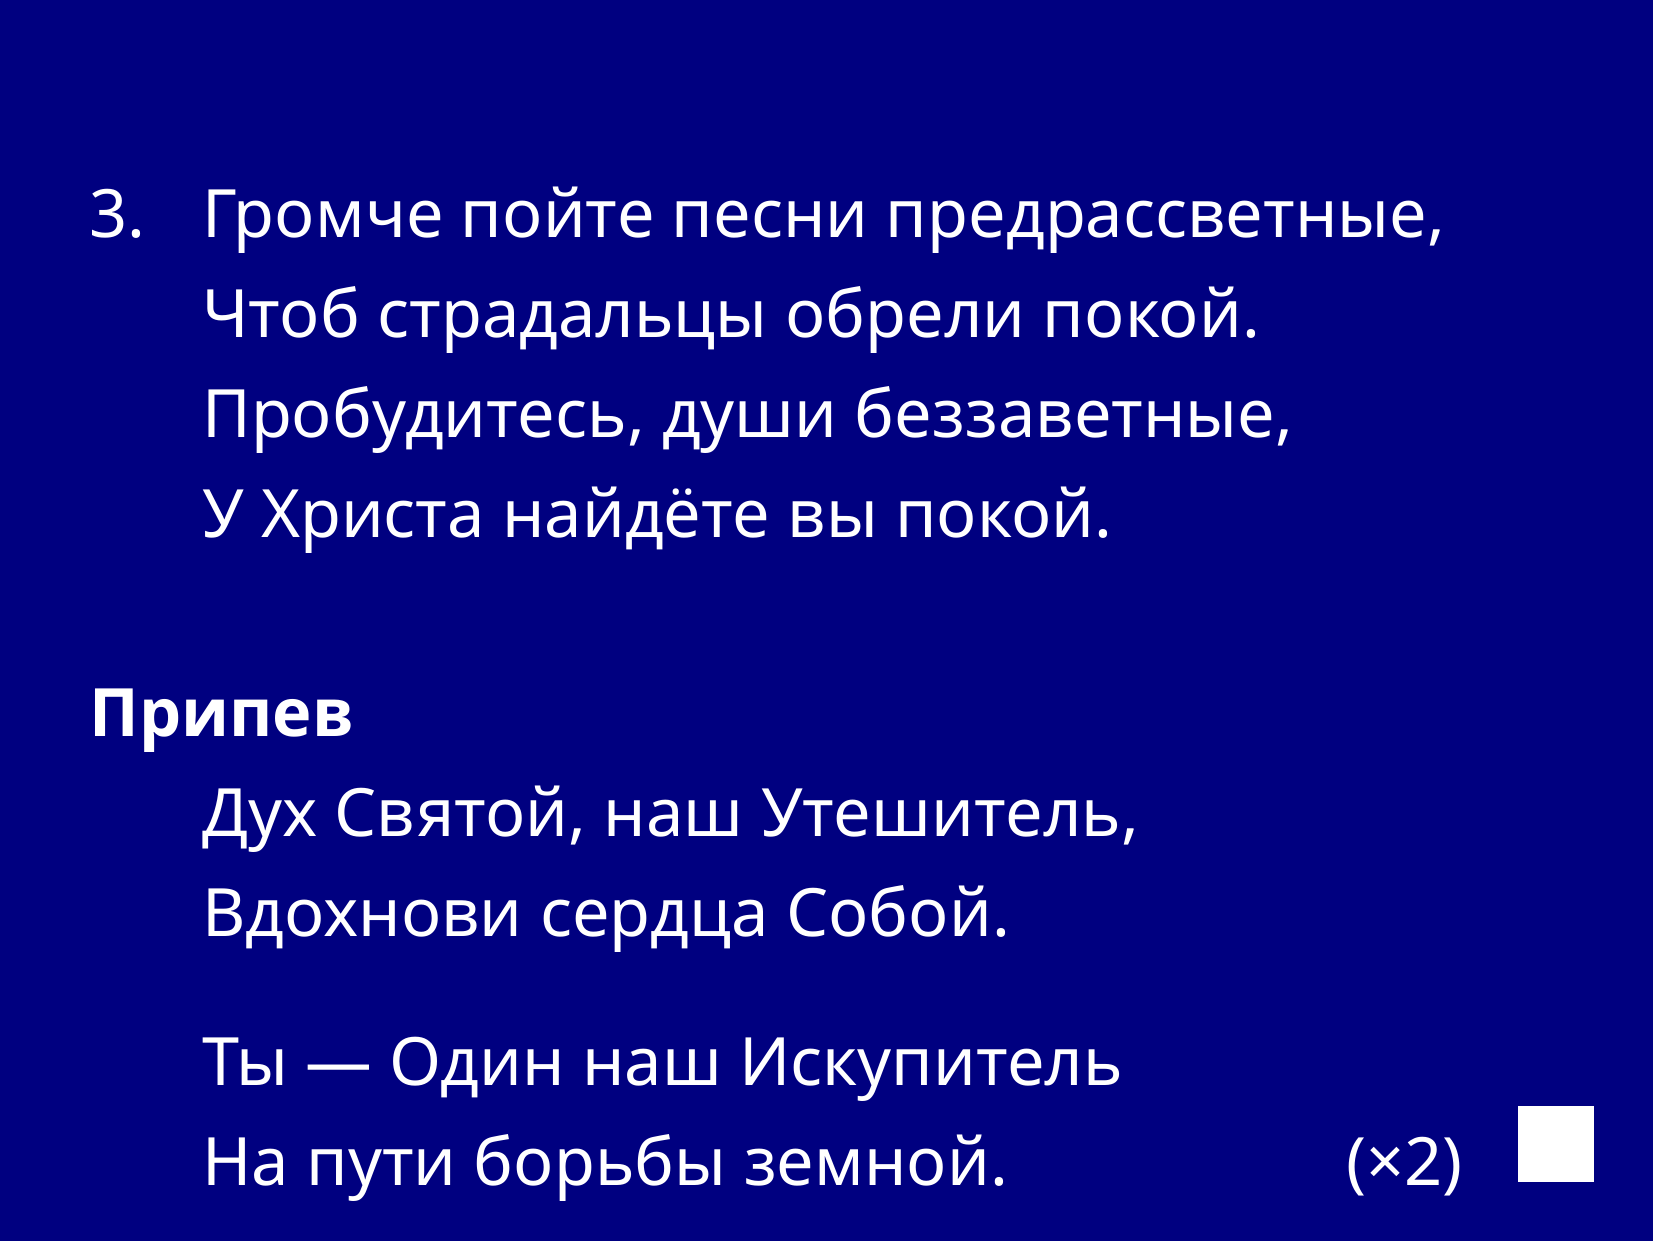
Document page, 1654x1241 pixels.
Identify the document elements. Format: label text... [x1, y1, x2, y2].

text_box 3. Громче пойте песни предрассветные, Чтоб страдальцы обрели покой. Пробудитесь, души беззаветные, У Христа найдёте вы покой. Припев Дух Святой, наш Утешитель, Вдохнови сердца Собой. Ты — Один наш Искупитель На пути борьбы земной. (×2) [75, 150, 1576, 1163]
text_box [1518, 1106, 1594, 1182]
